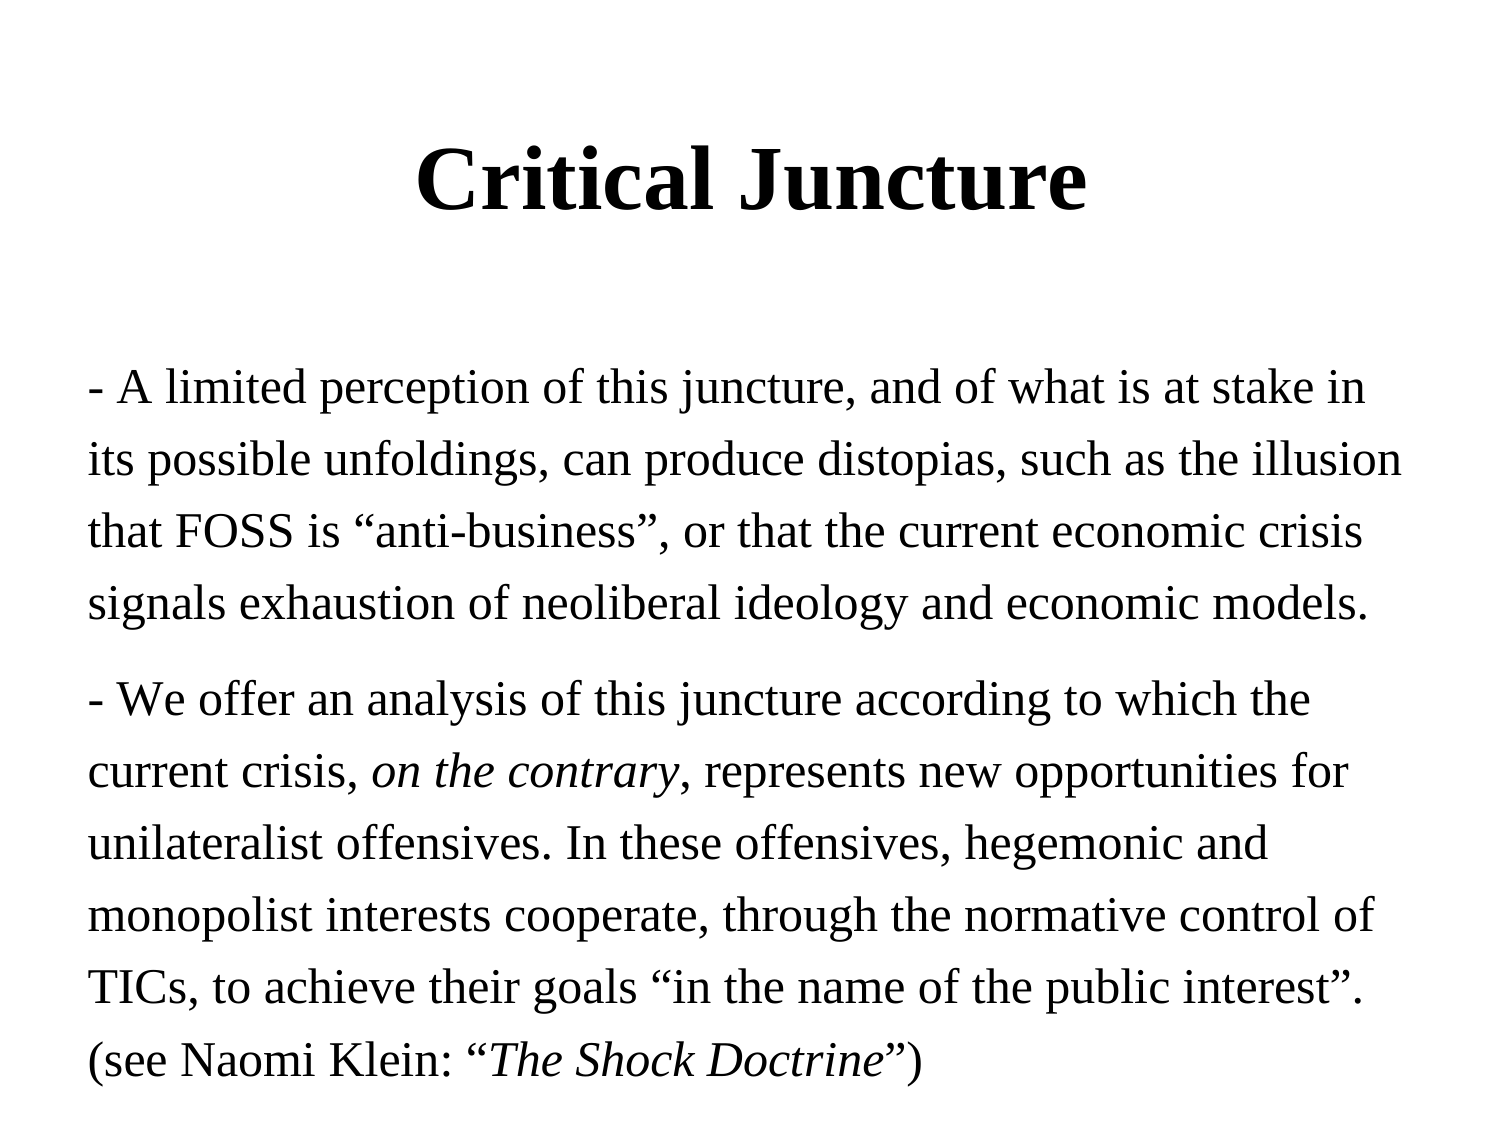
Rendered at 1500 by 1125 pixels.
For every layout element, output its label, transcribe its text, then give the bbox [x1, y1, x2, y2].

title Critical Juncture [87, 52, 1416, 307]
text_box - A limited perception of this juncture, and of what is at stake in its possible unfoldings, can produce distopias, such as the illusion that FOSS is “anti-business”, or that the current economic crisis signals exhaustion of neoliberal ideology and economic models. - We offer an analysis of this juncture according to which the current crisis, on the contrary, represents new opportunities for unilateralist offensives. In these offensives, hegemonic and monopolist interests cooperate, through the normative control of TICs, to achieve their goals “in the name of the public interest”. (see Naomi Klein: “The Shock Doctrine”) [72, 334, 1430, 1095]
